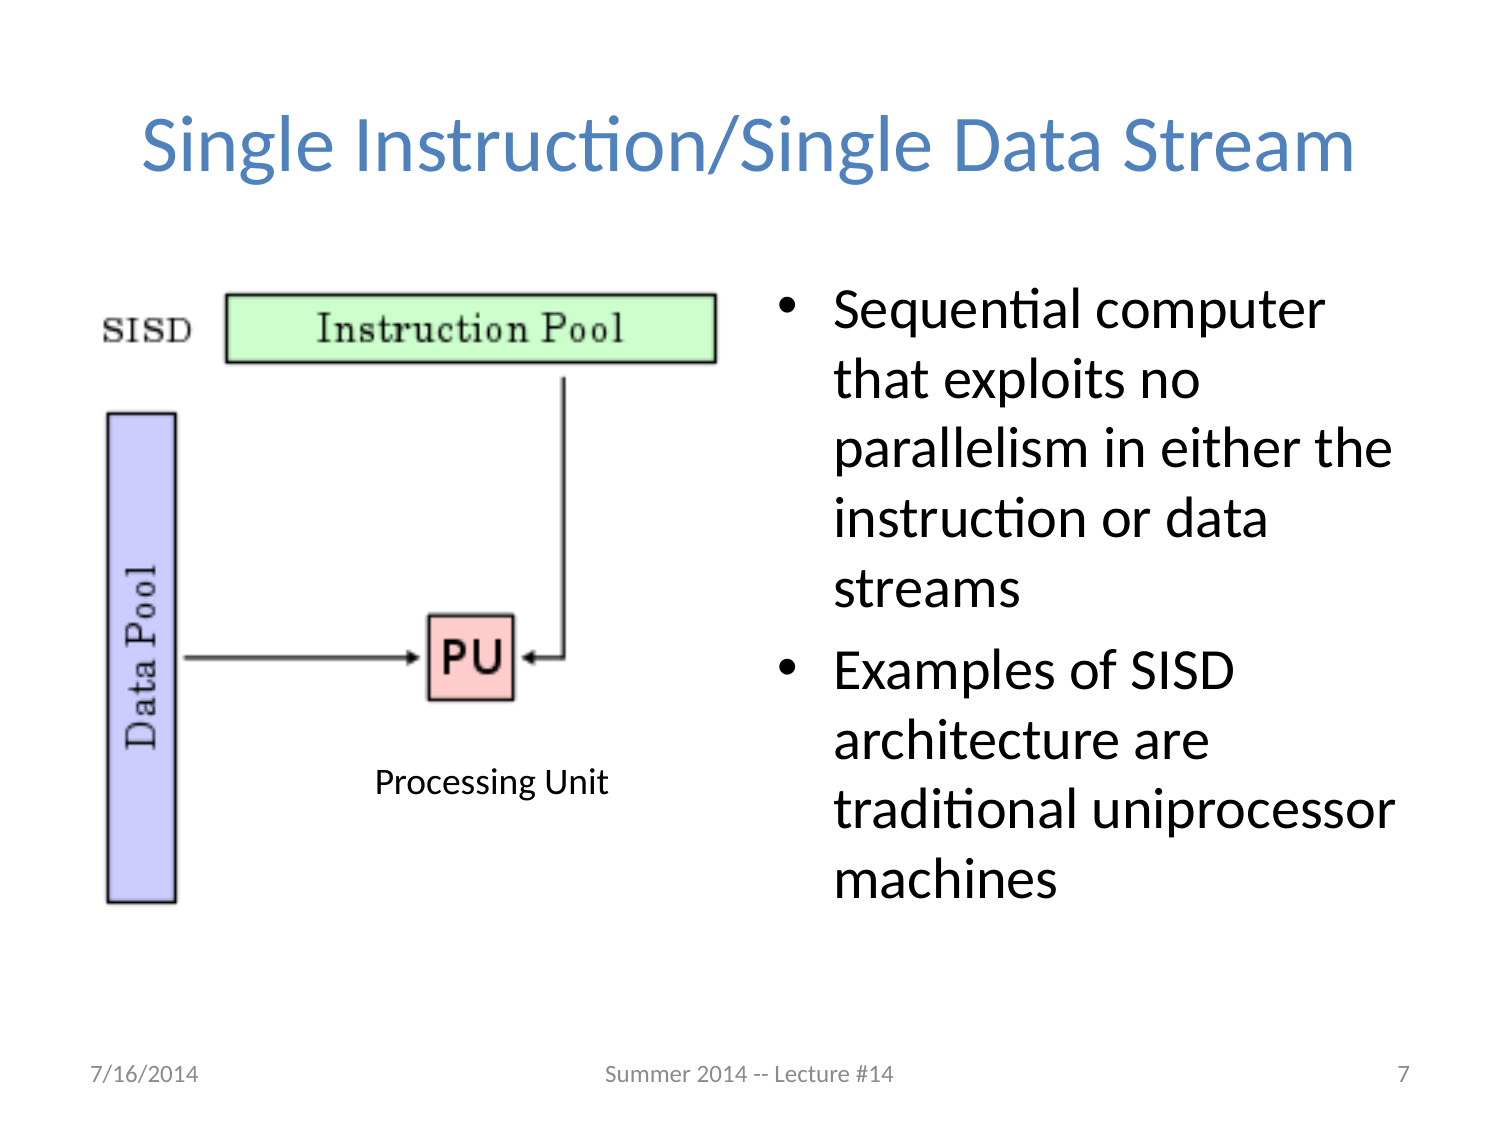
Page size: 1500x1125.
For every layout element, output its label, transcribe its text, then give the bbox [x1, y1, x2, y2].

title Single Instruction/Single Data Stream [75, 45, 1425, 233]
slide_number <number> [1074, 1042, 1425, 1103]
slide_number 7/16/2014 [75, 1042, 425, 1103]
text_box Processing Unit [360, 749, 625, 810]
picture [75, 262, 750, 937]
list Sequential computer that exploits no parallelism in either the instruction or data streams Examples of SISD architecture are traditional uniprocessor machines [761, 262, 1425, 1073]
footer Summer 2014 -- Lecture #14 [512, 1042, 988, 1103]
